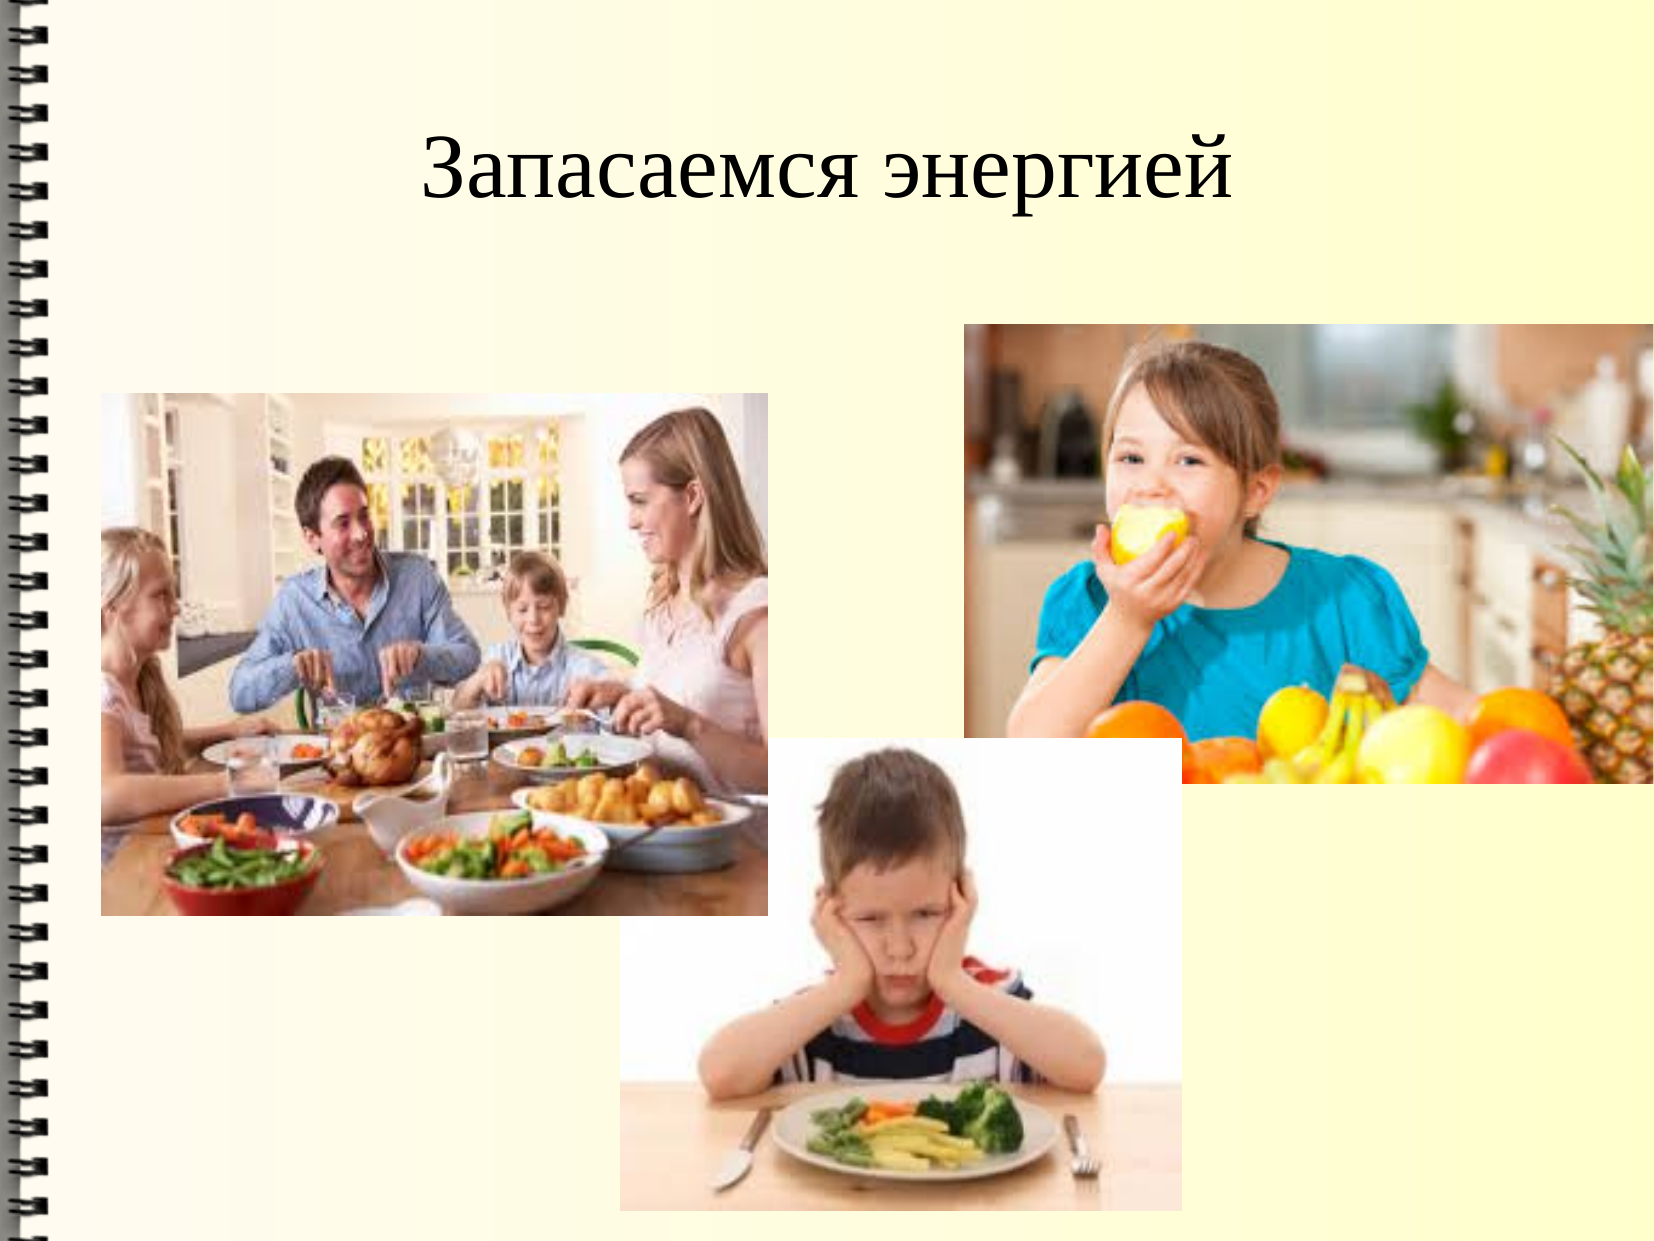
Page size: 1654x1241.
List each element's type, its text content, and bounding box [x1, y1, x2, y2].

title Запасаемся энергией [121, 29, 1534, 303]
picture [101, 324, 1654, 1211]
picture [0, 0, 1654, 1241]
